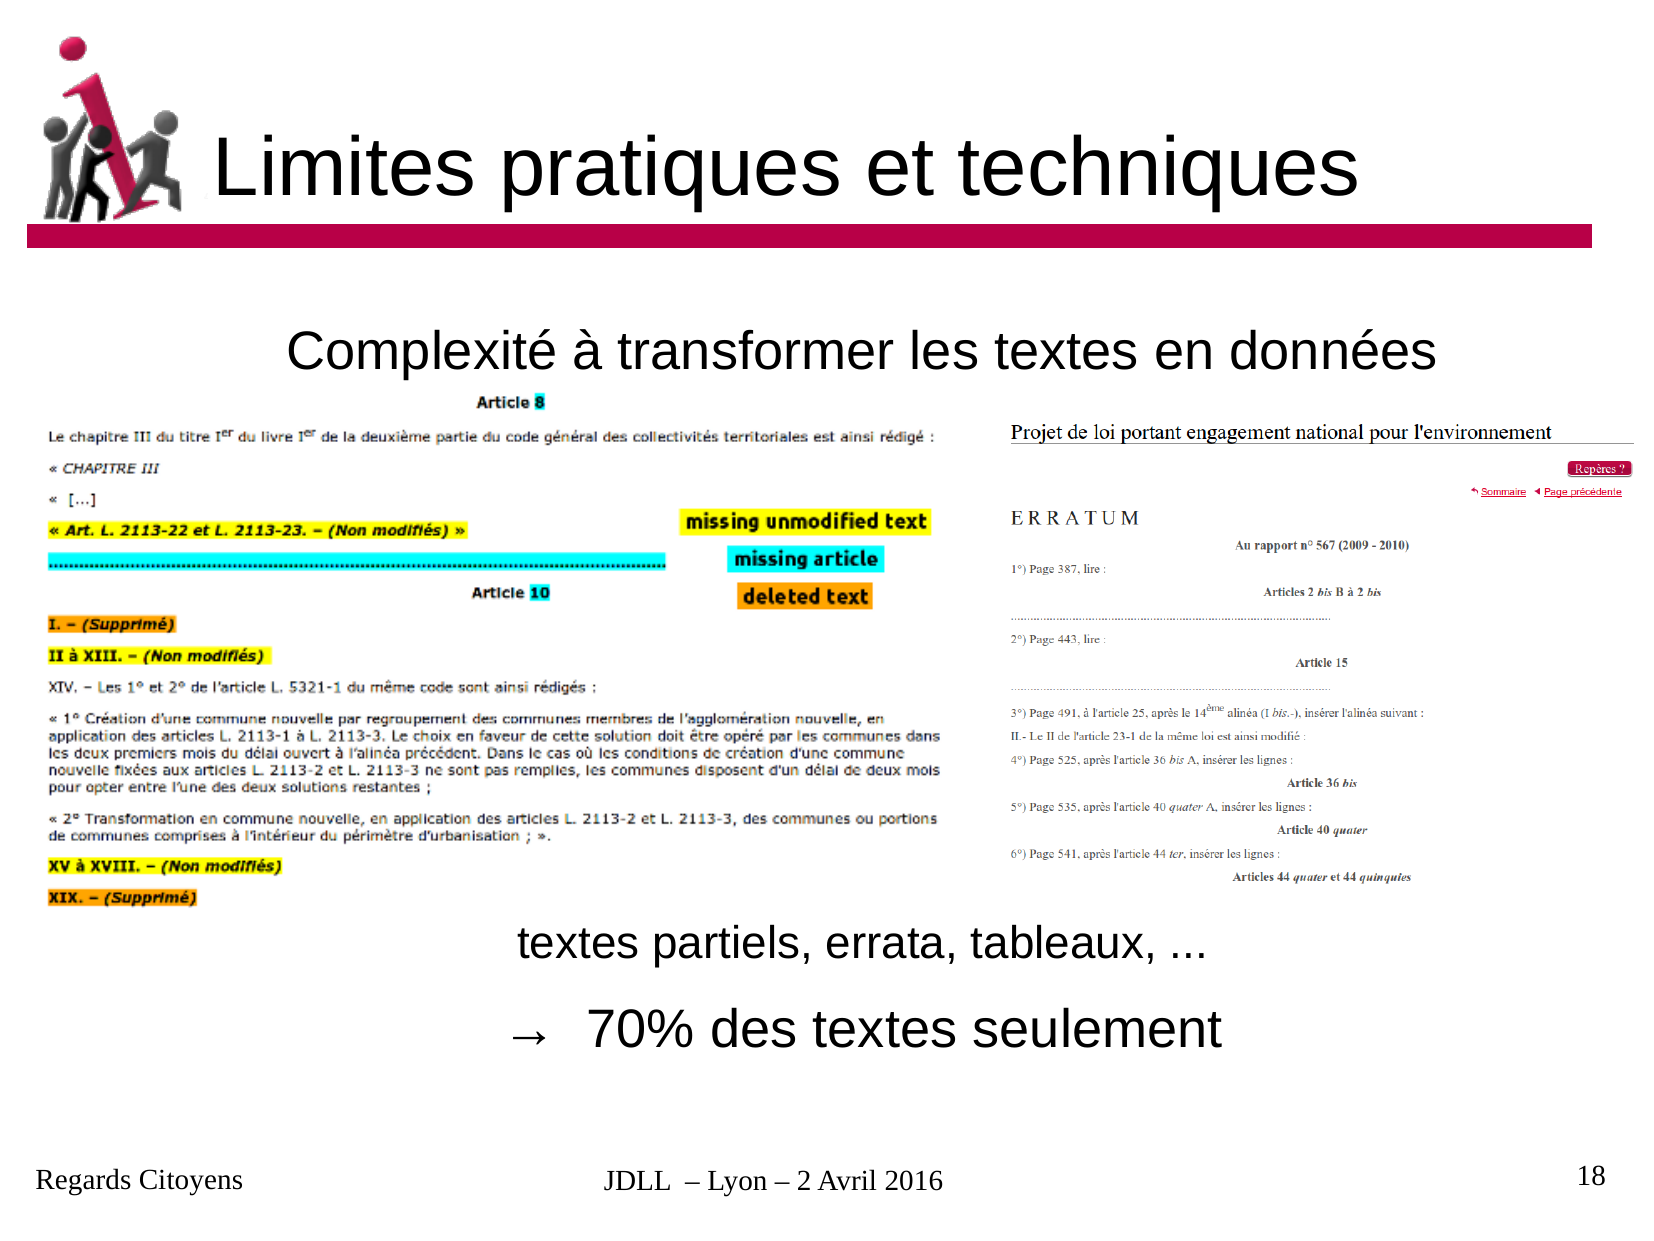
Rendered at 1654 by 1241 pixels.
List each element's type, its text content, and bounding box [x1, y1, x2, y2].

picture [27, 31, 208, 224]
picture [35, 385, 955, 918]
title Limites pratiques et techniques [212, 70, 1648, 264]
picture [1003, 414, 1644, 888]
list Complexité à transformer les textes en données textes partiels, errata, tableaux, ... → 70% des textes seulement [11, 320, 1644, 1139]
